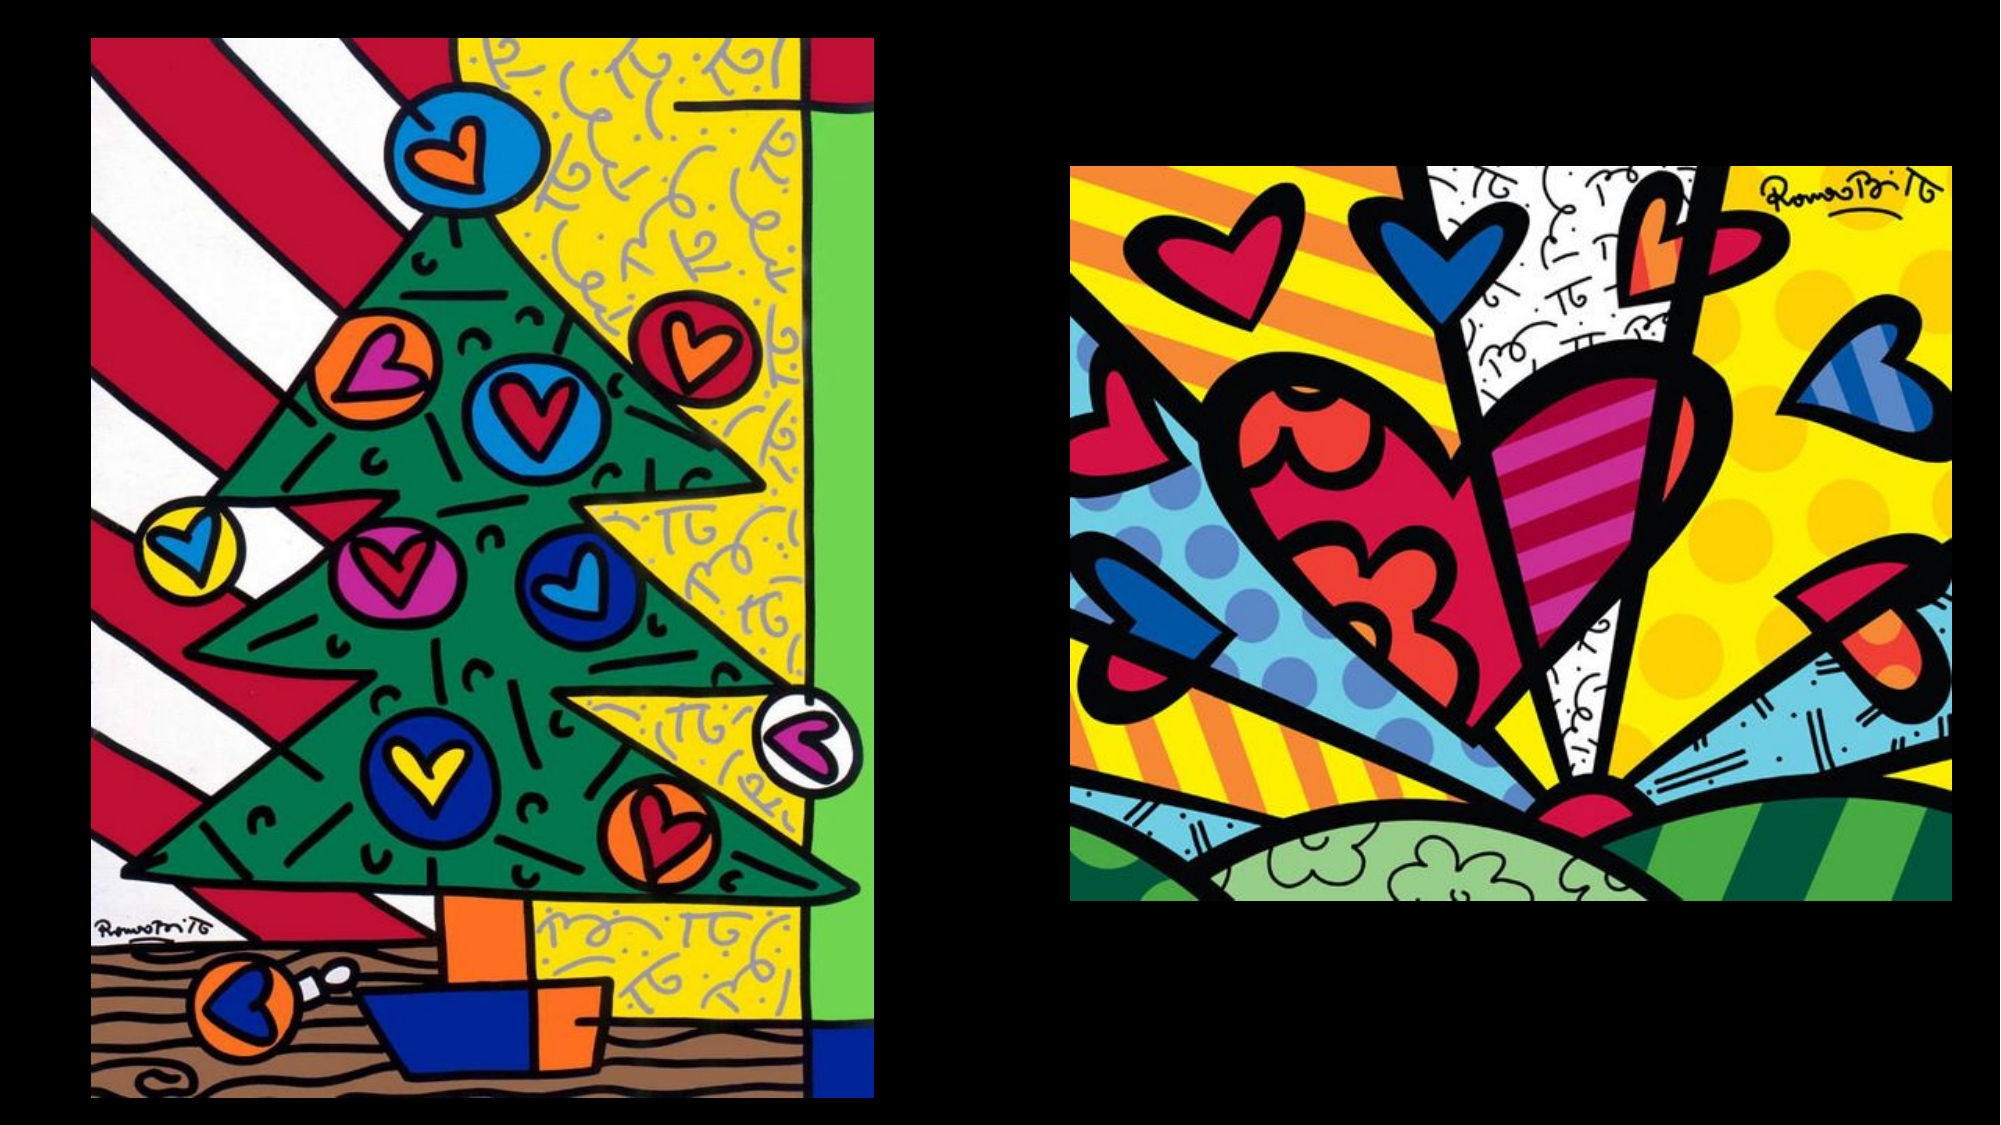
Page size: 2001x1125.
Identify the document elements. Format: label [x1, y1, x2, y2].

picture [91, 38, 874, 1098]
picture [1070, 166, 1952, 901]
